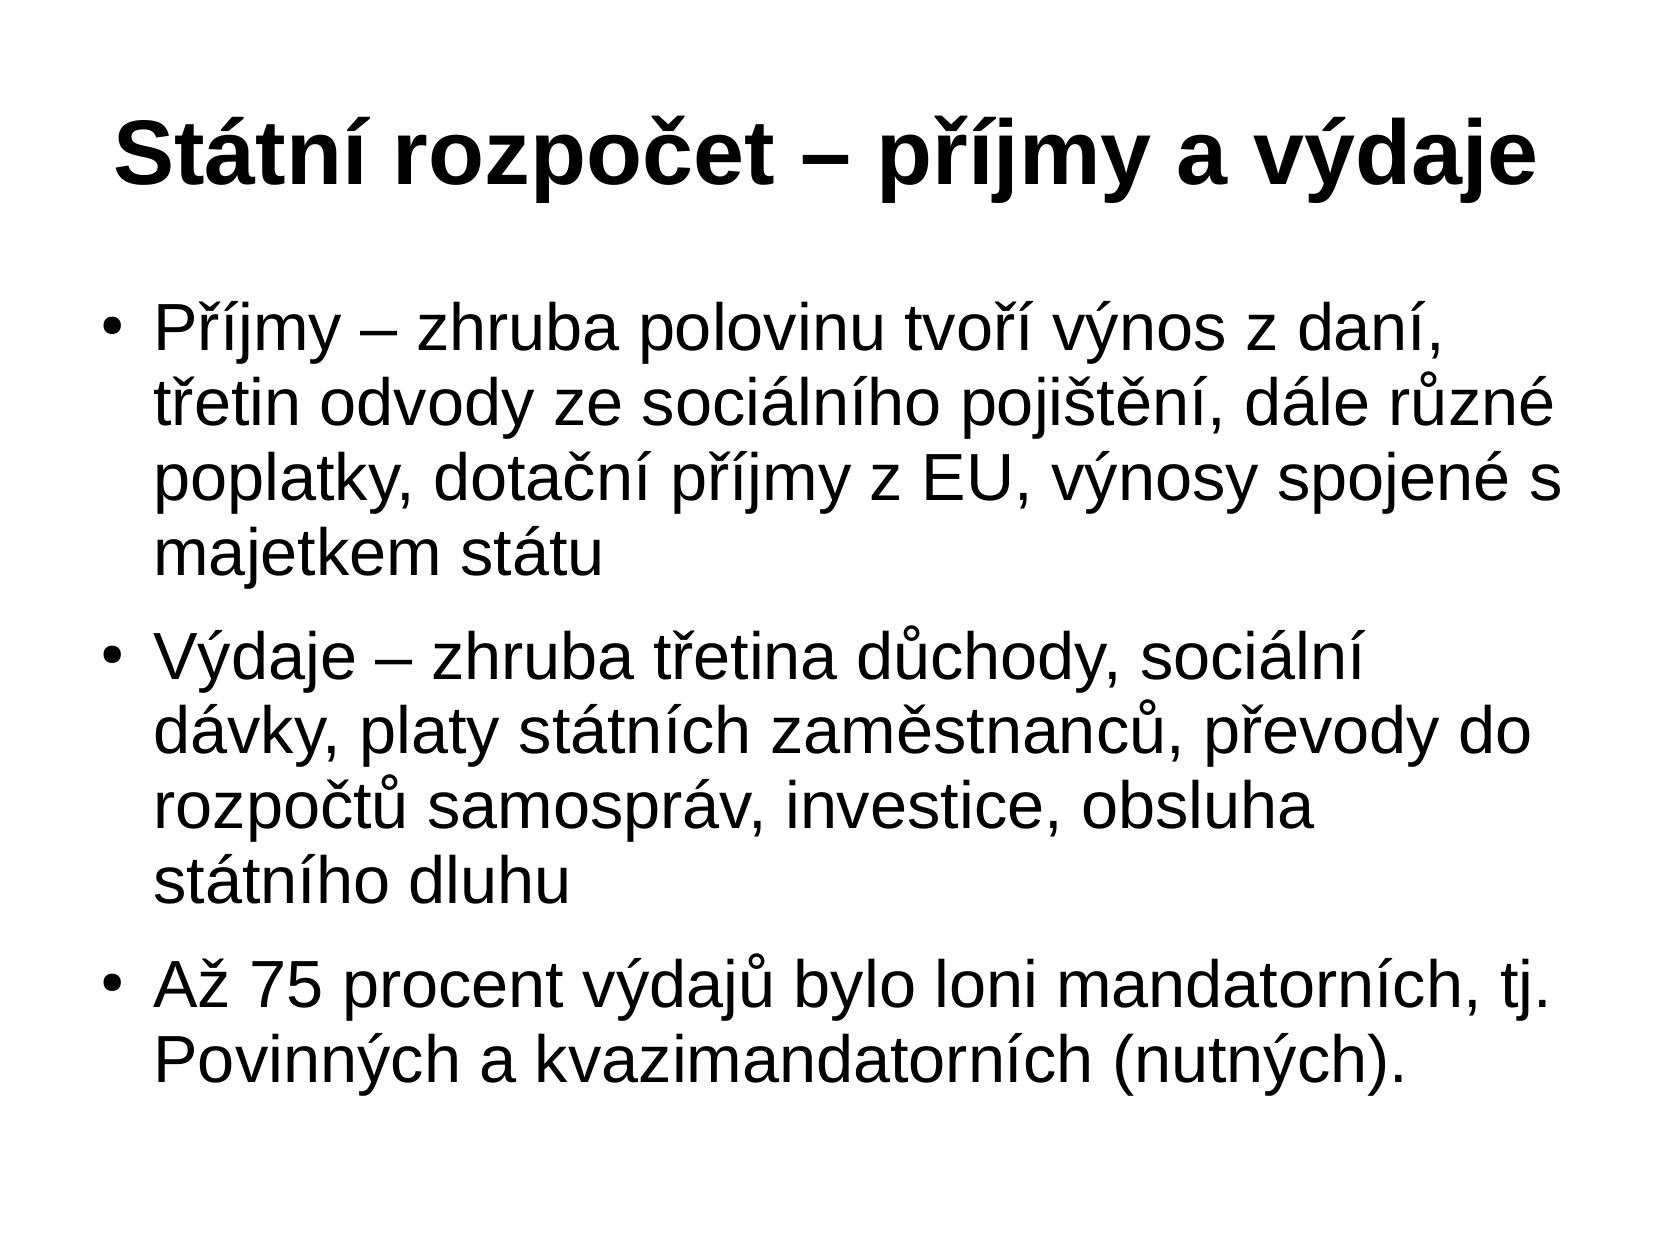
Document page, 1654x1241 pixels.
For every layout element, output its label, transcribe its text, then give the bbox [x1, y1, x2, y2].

title Státní rozpočet – příjmy a výdaje [82, 49, 1571, 257]
list Příjmy – zhruba polovinu tvoří výnos z daní, třetin odvody ze sociálního pojištění, dále různé poplatky, dotační příjmy z EU, výnosy spojené s majetkem státu Výdaje – zhruba třetina důchody, sociální dávky, platy státních zaměstnanců, převody do rozpočtů samospráv, investice, obsluha státního dluhu Až 75 procent výdajů bylo loni mandatorních, tj. Povinných a kvazimandatorních (nutných). [82, 290, 1571, 1109]
